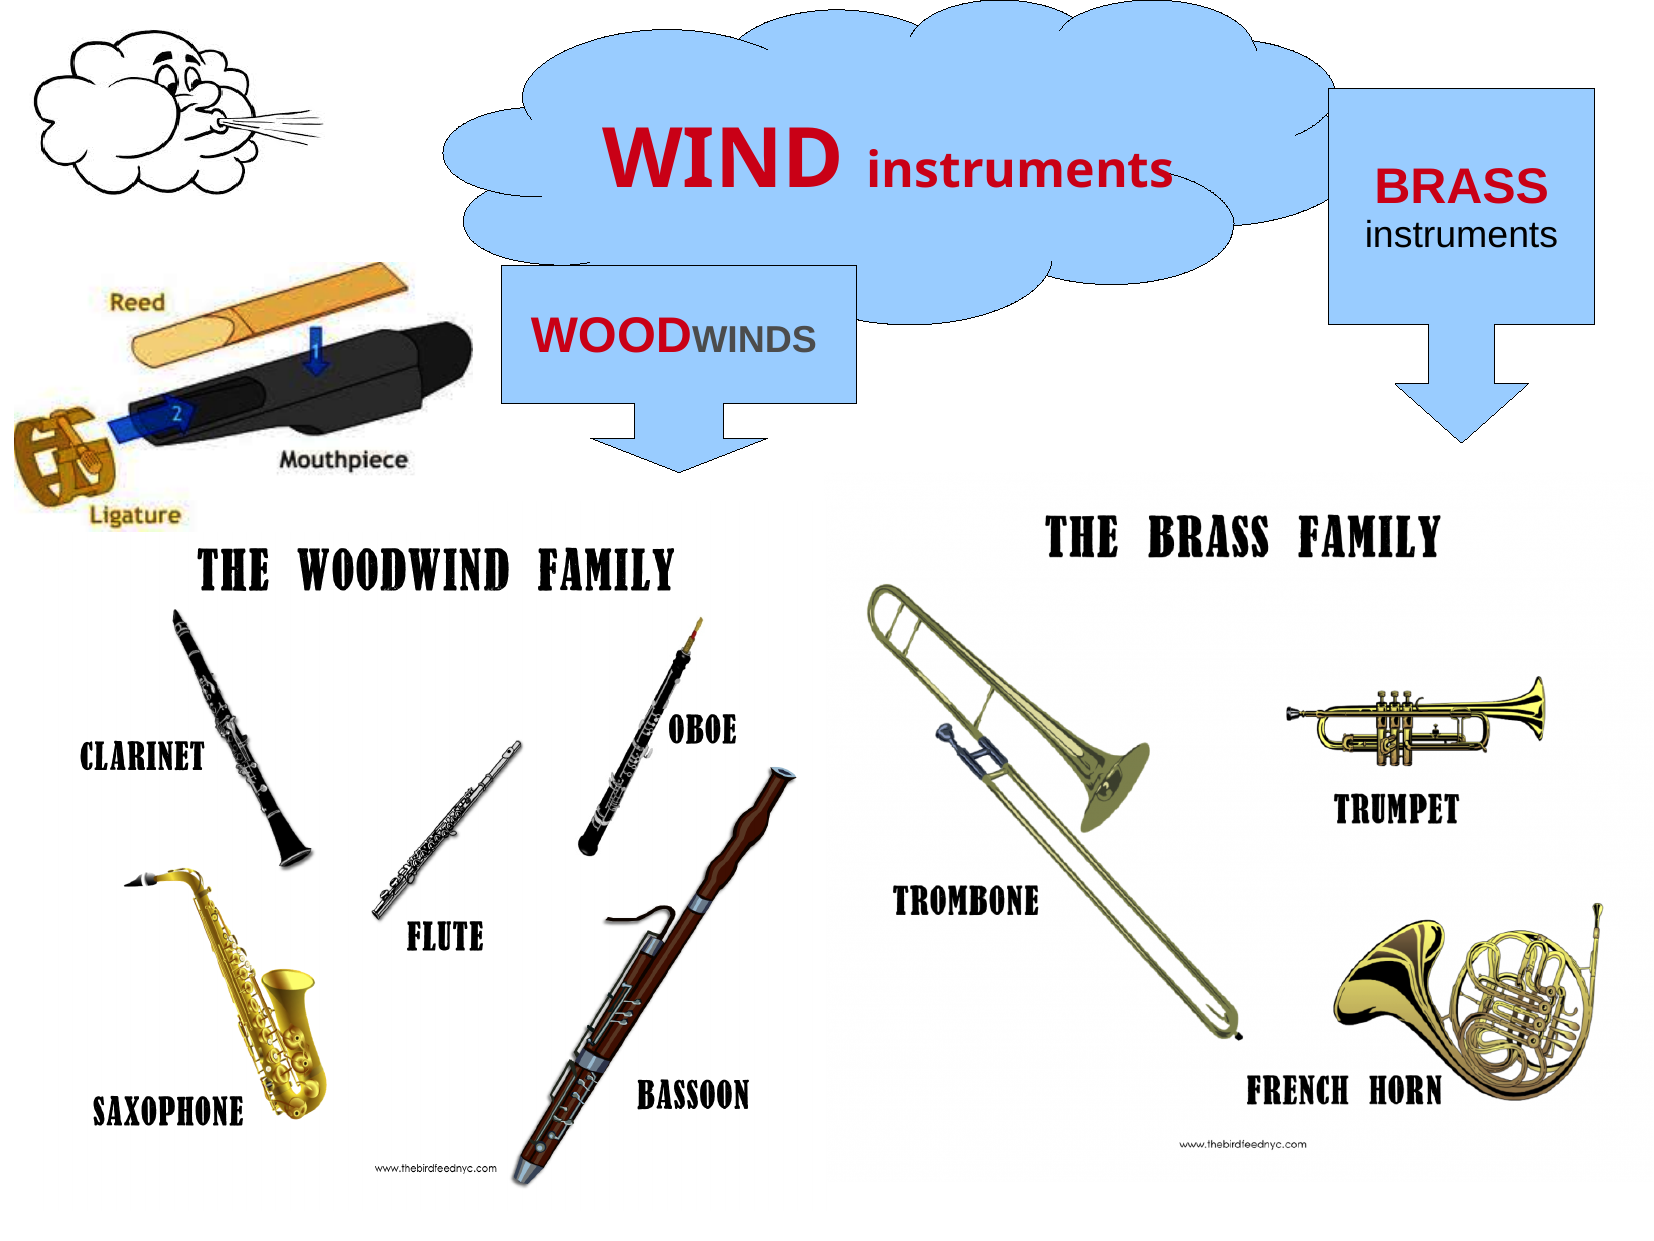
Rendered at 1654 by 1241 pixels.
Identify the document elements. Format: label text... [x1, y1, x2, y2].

picture [14, 262, 1654, 1211]
text_box BRASS instruments [1328, 88, 1595, 443]
text_box WIND instruments [442, 0, 1335, 325]
picture [29, 29, 325, 196]
text_box WOODWINDS [501, 265, 857, 473]
